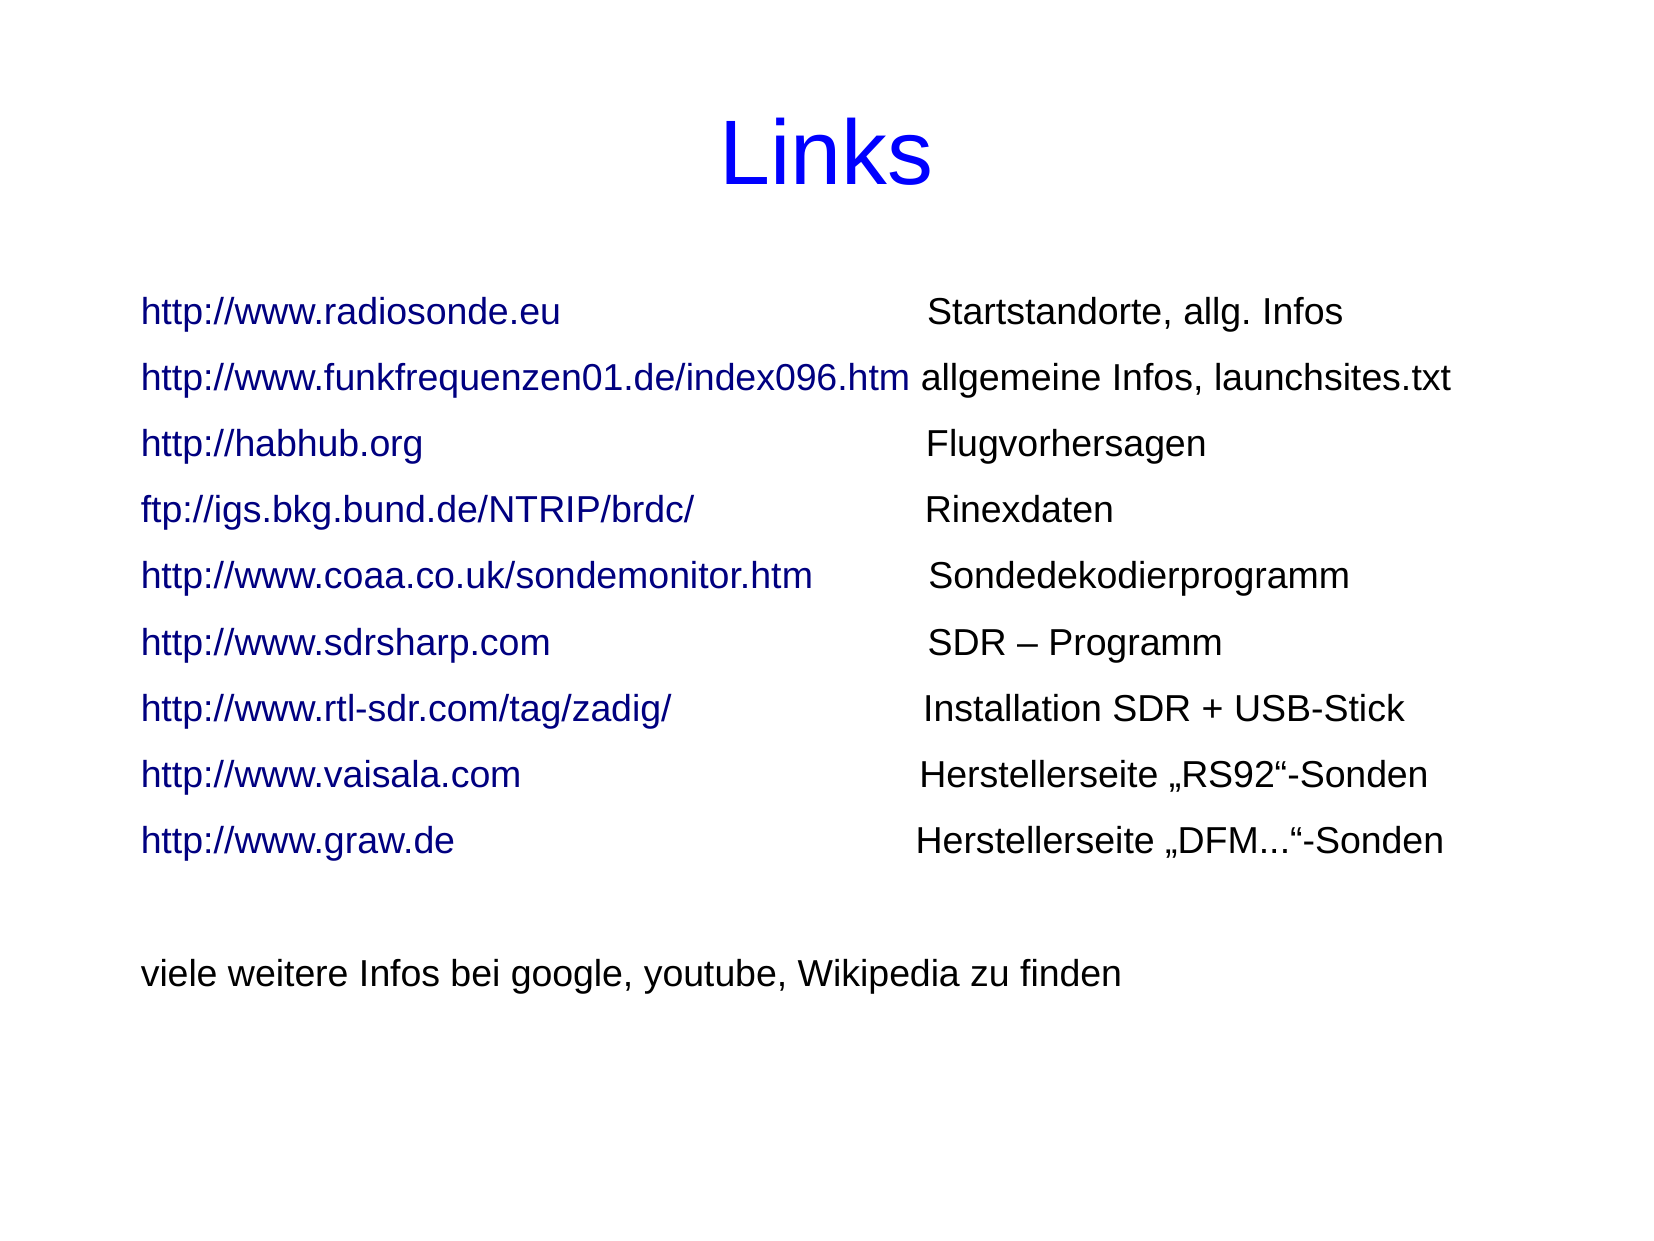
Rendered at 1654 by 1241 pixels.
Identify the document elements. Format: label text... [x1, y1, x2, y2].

list http://www.radiosonde.eu Startstandorte, allg. Infos http://www.funkfrequenzen01.de/index096.htm allgemeine Infos, launchsites.txt http://habhub.org Flugvorhersagen ftp://igs.bkg.bund.de/NTRIP/brdc/ Rinexdaten http://www.coaa.co.uk/sondemonitor.htm Sondedekodierprogramm http://www.sdrsharp.com SDR – Programm http://www.rtl-sdr.com/tag/zadig/ Installation SDR + USB-Stick http://www.vaisala.com Herstellerseite „RS92“-Sonden http://www.graw.de Herstellerseite „DFM...“-Sonden viele weitere Infos bei google, youtube, Wikipedia zu finden [82, 290, 1571, 1010]
title Links [82, 49, 1571, 257]
